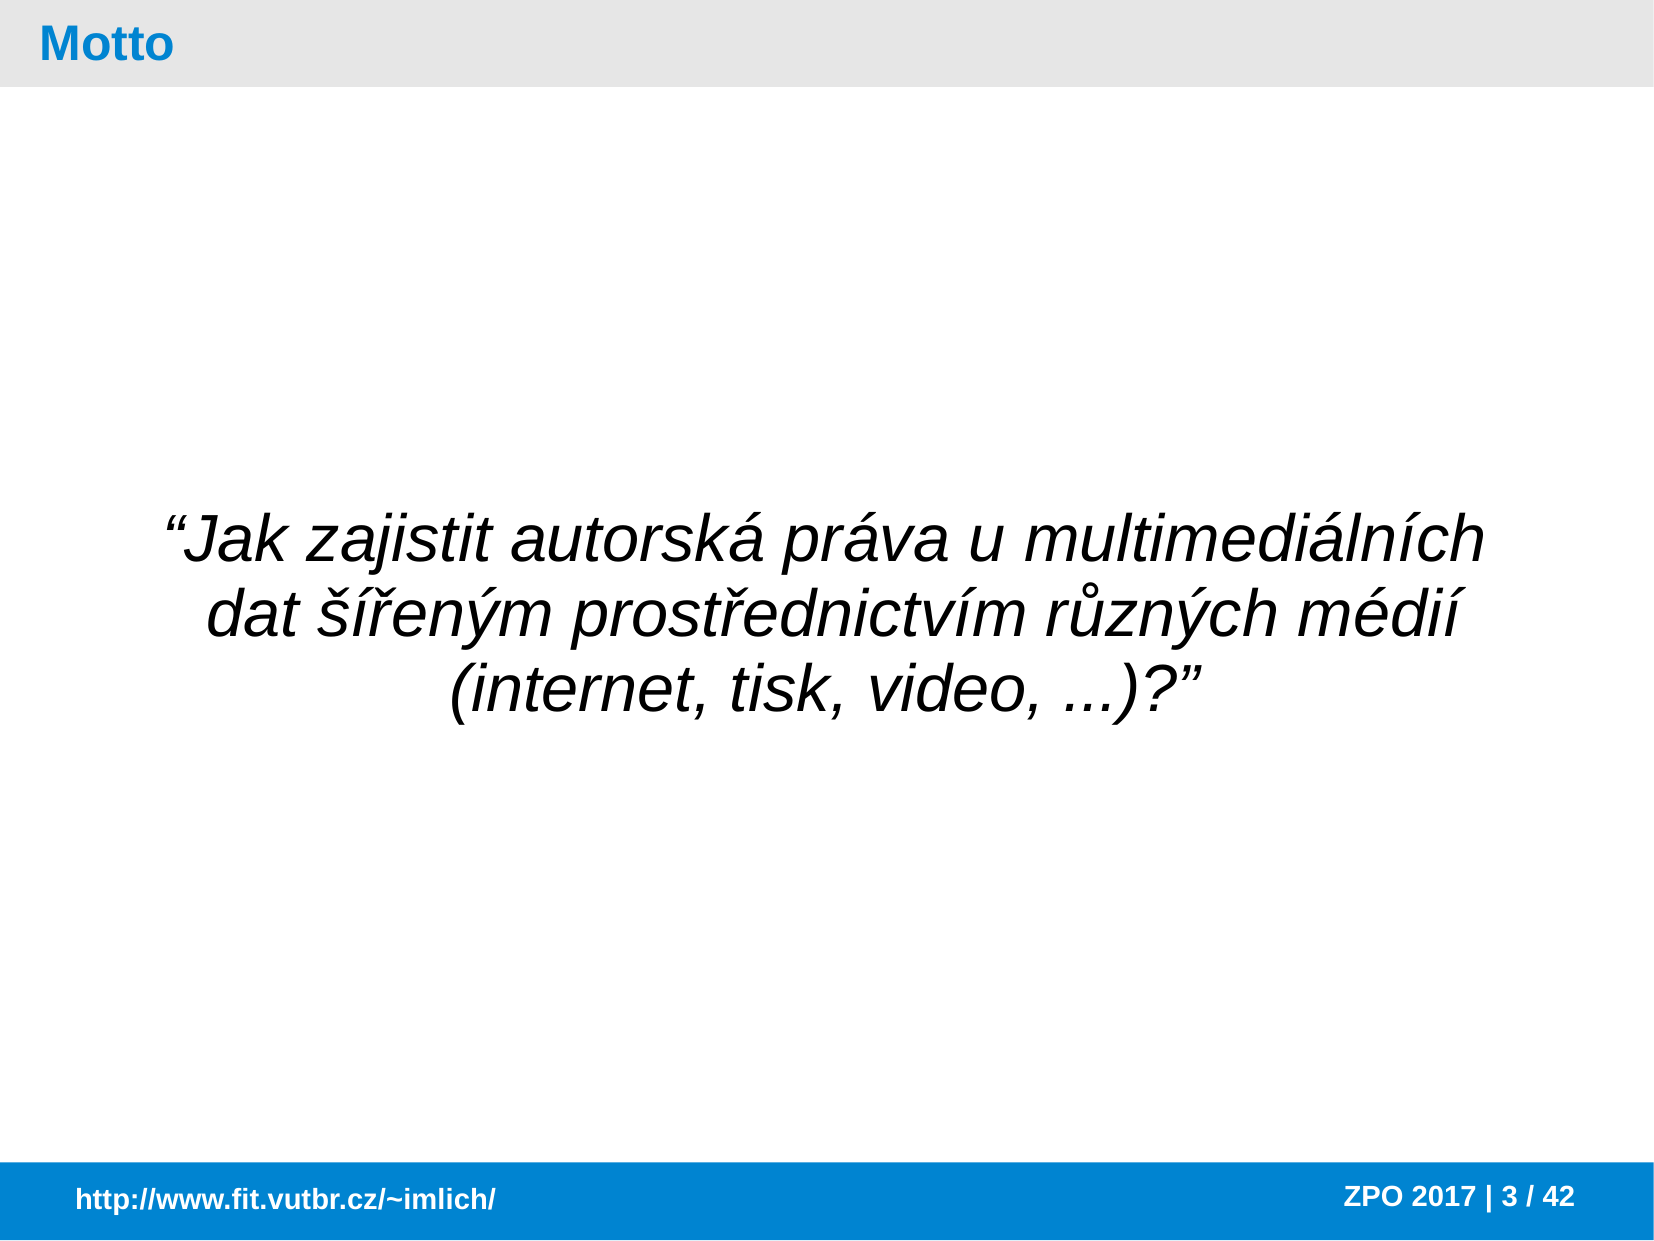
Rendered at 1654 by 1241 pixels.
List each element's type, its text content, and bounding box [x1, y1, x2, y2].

title Motto [39, 5, 1615, 81]
subtitle “Jak zajistit autorská práva u multimediálních dat šířeným prostřednictvím různých médií (internet, tisk, video, ...)?” [37, 101, 1613, 1126]
